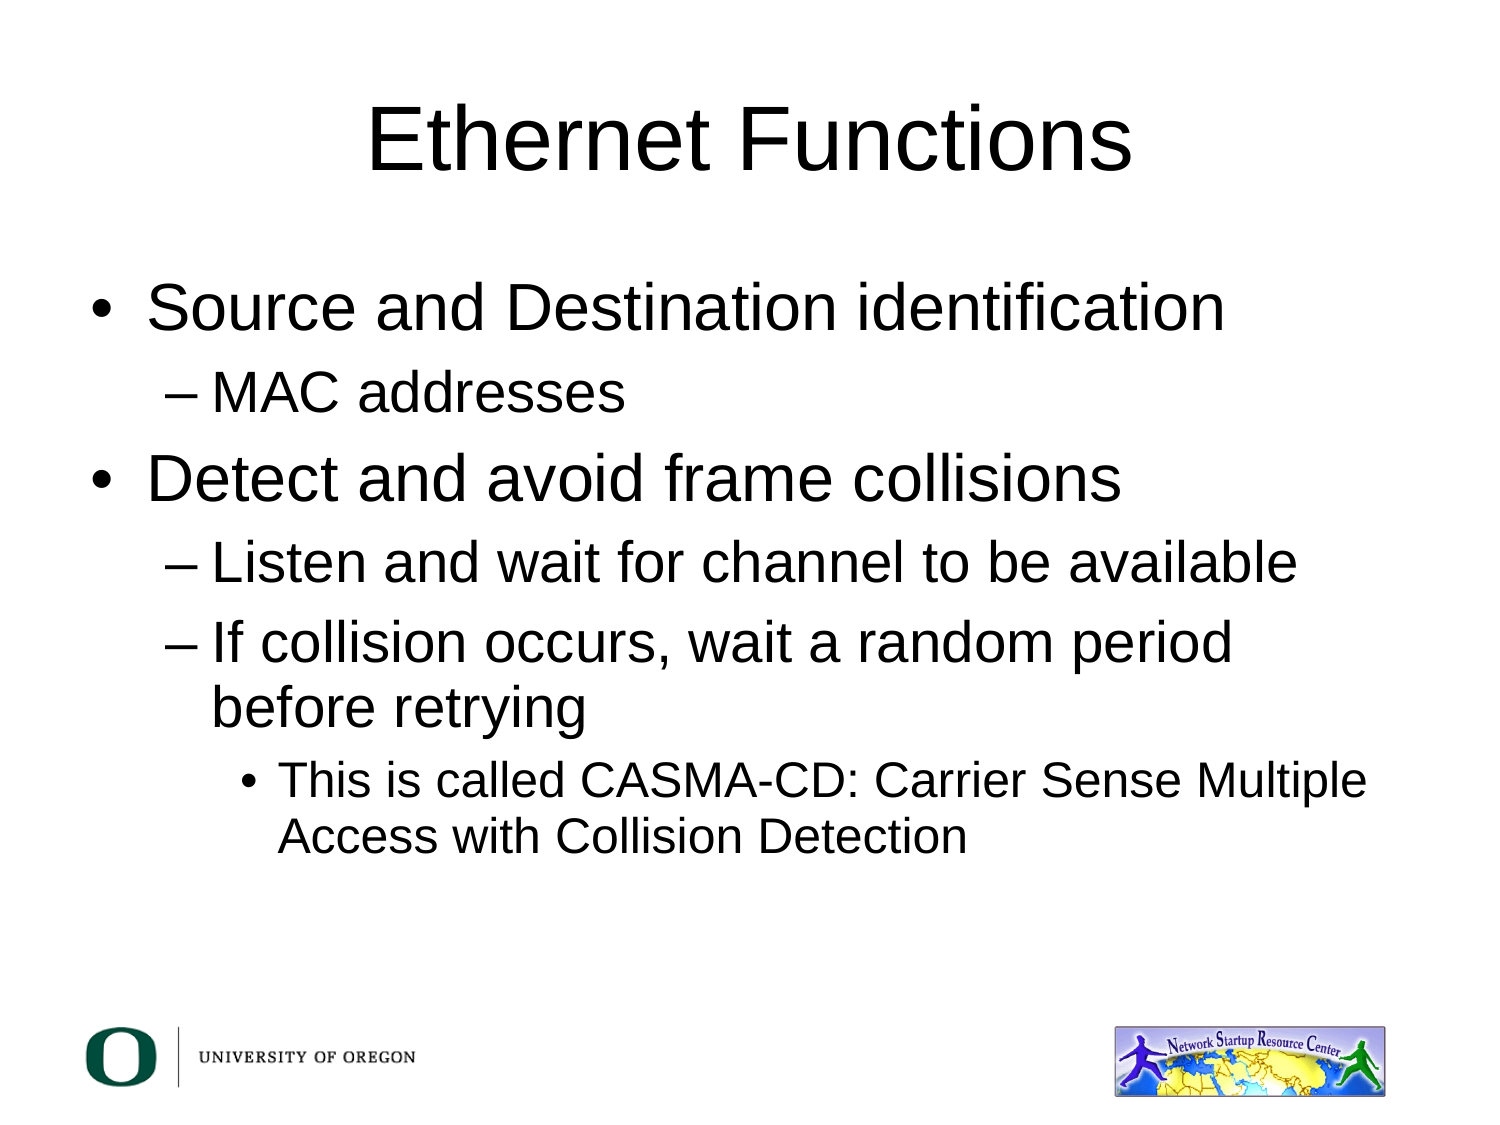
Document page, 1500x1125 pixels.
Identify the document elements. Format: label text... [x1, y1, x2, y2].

picture [75, 1024, 426, 1090]
picture [1112, 1024, 1388, 1099]
list Source and Destination identification MAC addresses Detect and avoid frame collisions Listen and wait for channel to be available If collision occurs, wait a random period before retrying This is called CASMA-CD: Carrier Sense Multiple Access with Collision Detection [75, 262, 1426, 1005]
title Ethernet Functions [75, 45, 1426, 233]
